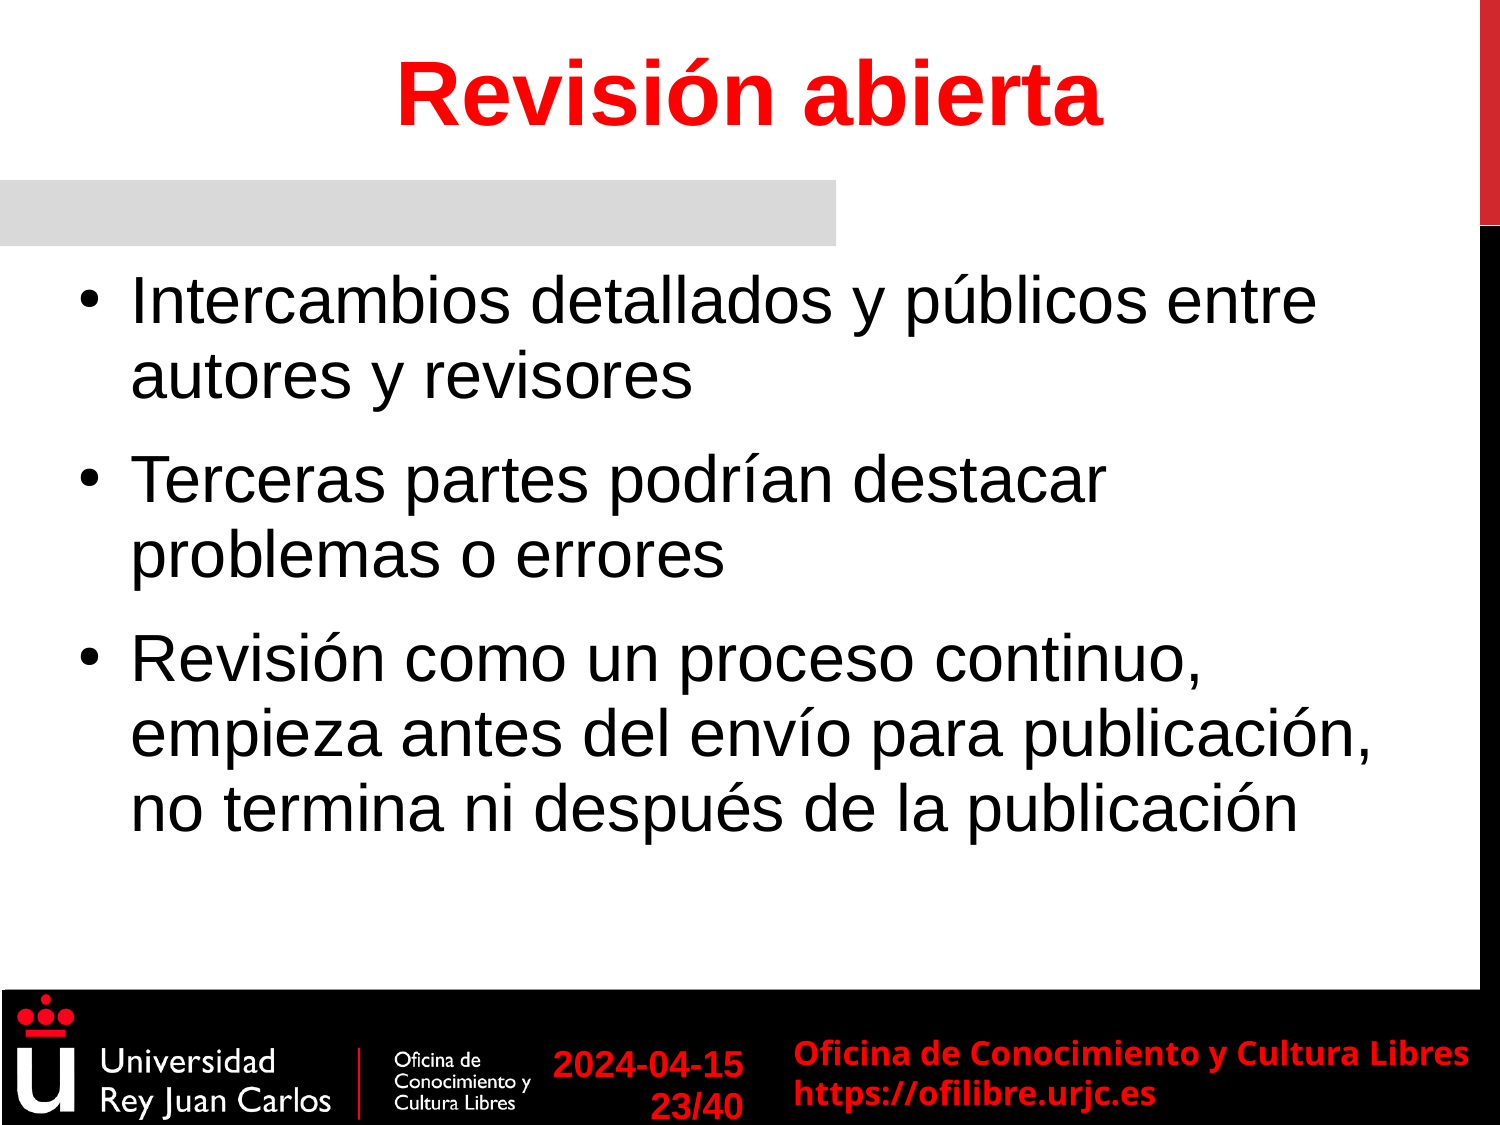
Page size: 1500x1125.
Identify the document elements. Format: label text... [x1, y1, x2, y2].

title Revisión abierta [75, 15, 1425, 172]
list Intercambios detallados y públicos entre autores y revisores Terceras partes podrían destacar problemas o errores Revisión como un proceso continuo, empieza antes del envío para publicación, no termina ni después de la publicación [60, 263, 1426, 961]
picture [17, 994, 531, 1120]
